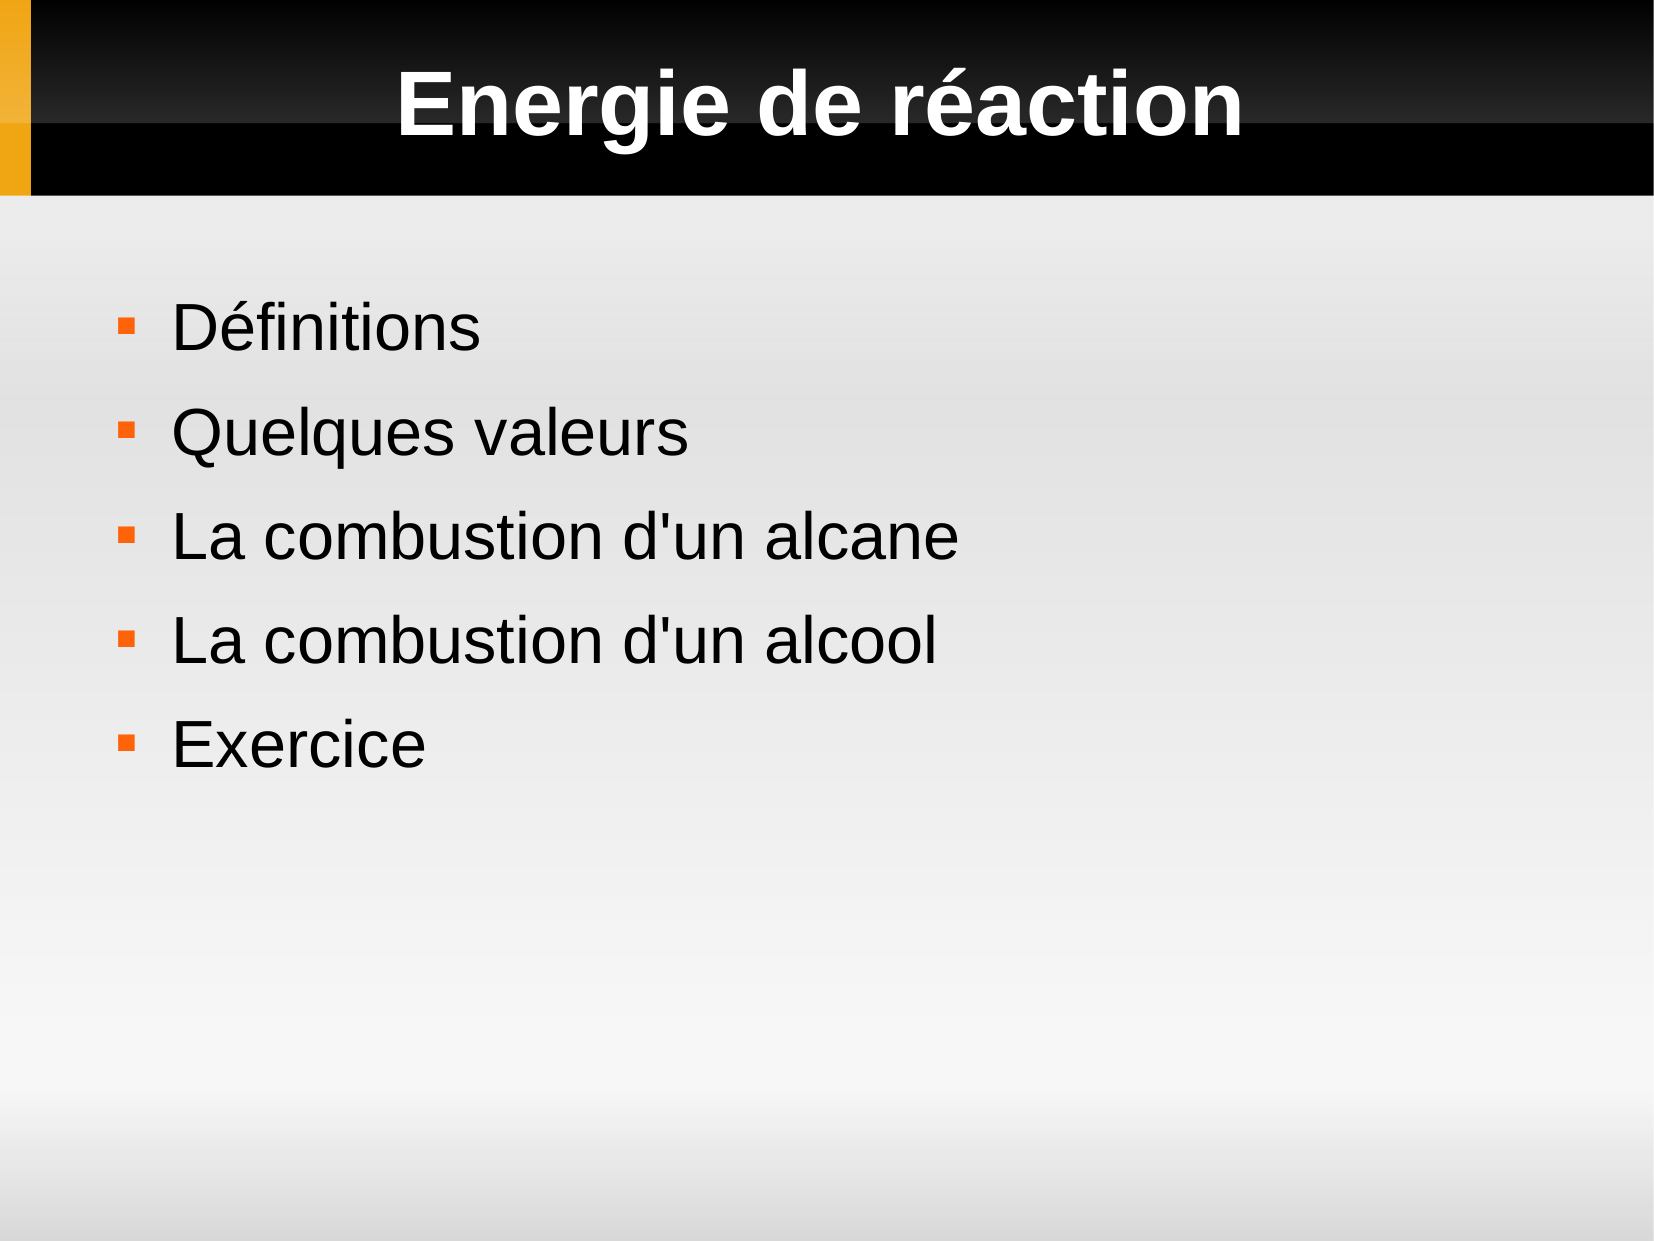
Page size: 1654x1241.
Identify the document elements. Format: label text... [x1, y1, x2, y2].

list Définitions Quelques valeurs La combustion d'un alcane La combustion d'un alcool Exercice [82, 290, 1571, 1109]
title Energie de réaction [76, 0, 1565, 208]
picture [0, 0, 1654, 1241]
